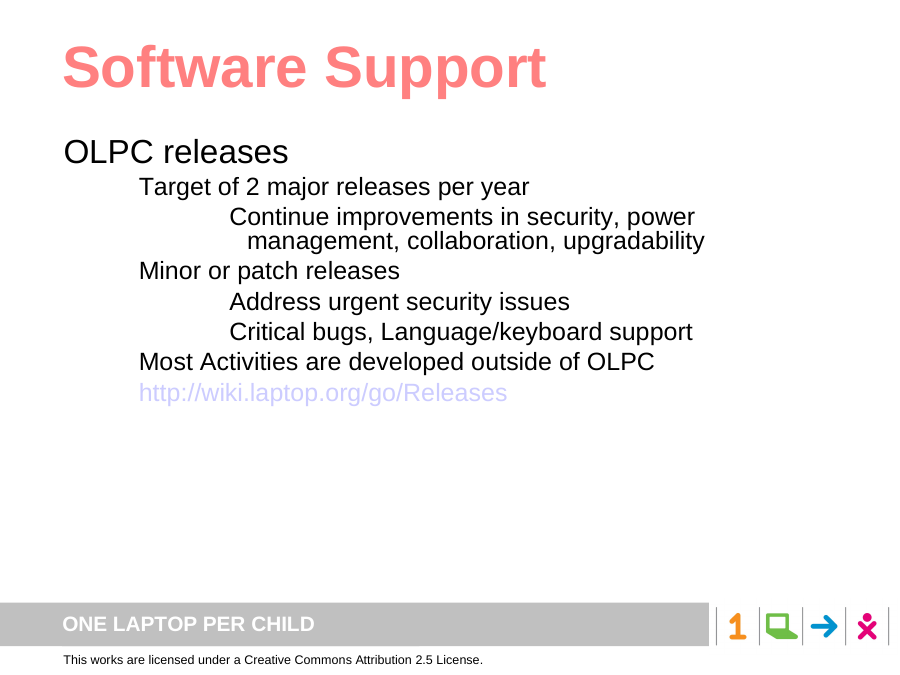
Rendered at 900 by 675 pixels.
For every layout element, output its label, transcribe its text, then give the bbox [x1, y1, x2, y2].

list OLPC releases Target of 2 major releases per year Continue improvements in security, power management, collaboration, upgradability Minor or patch releases Address urgent security issues Critical bugs, Language/keyboard support Most Activities are developed outside of OLPC http://wiki.laptop.org/go/Releases [57, 138, 840, 561]
title Software Support [62, 0, 843, 138]
picture [709, 598, 898, 655]
